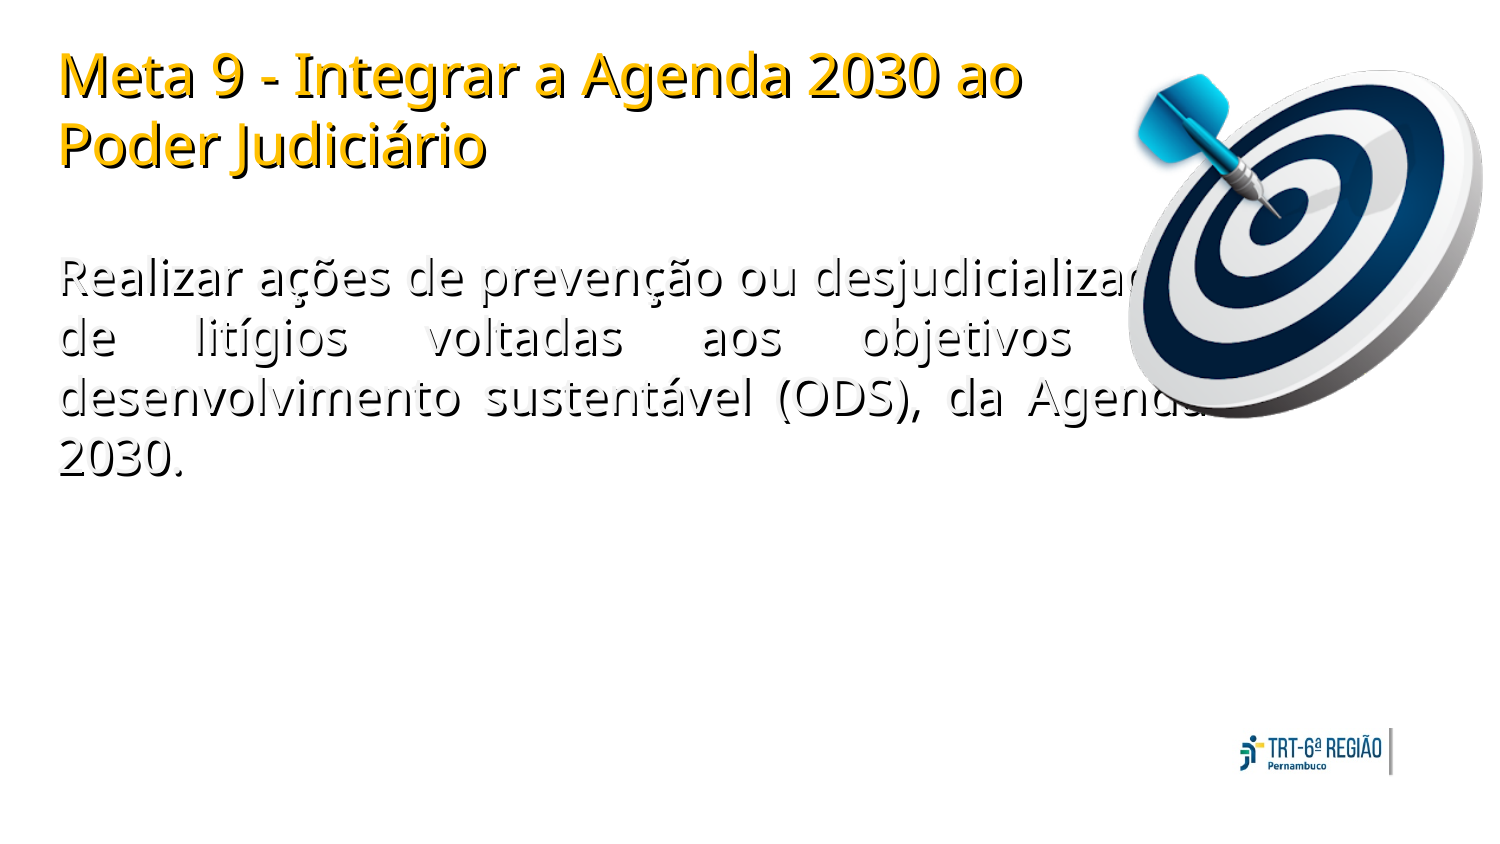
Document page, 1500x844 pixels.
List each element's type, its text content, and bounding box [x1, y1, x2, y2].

picture [1232, 728, 1389, 777]
picture [1128, 67, 1483, 422]
list Realizar ações de prevenção ou desjudicialização de litígios voltadas aos objetivos de desenvolvimento sustentável (ODS), da Agenda 2030. [41, 236, 1223, 591]
title Meta 9 - Integrar a Agenda 2030 ao Poder Judiciário [41, 29, 1046, 237]
